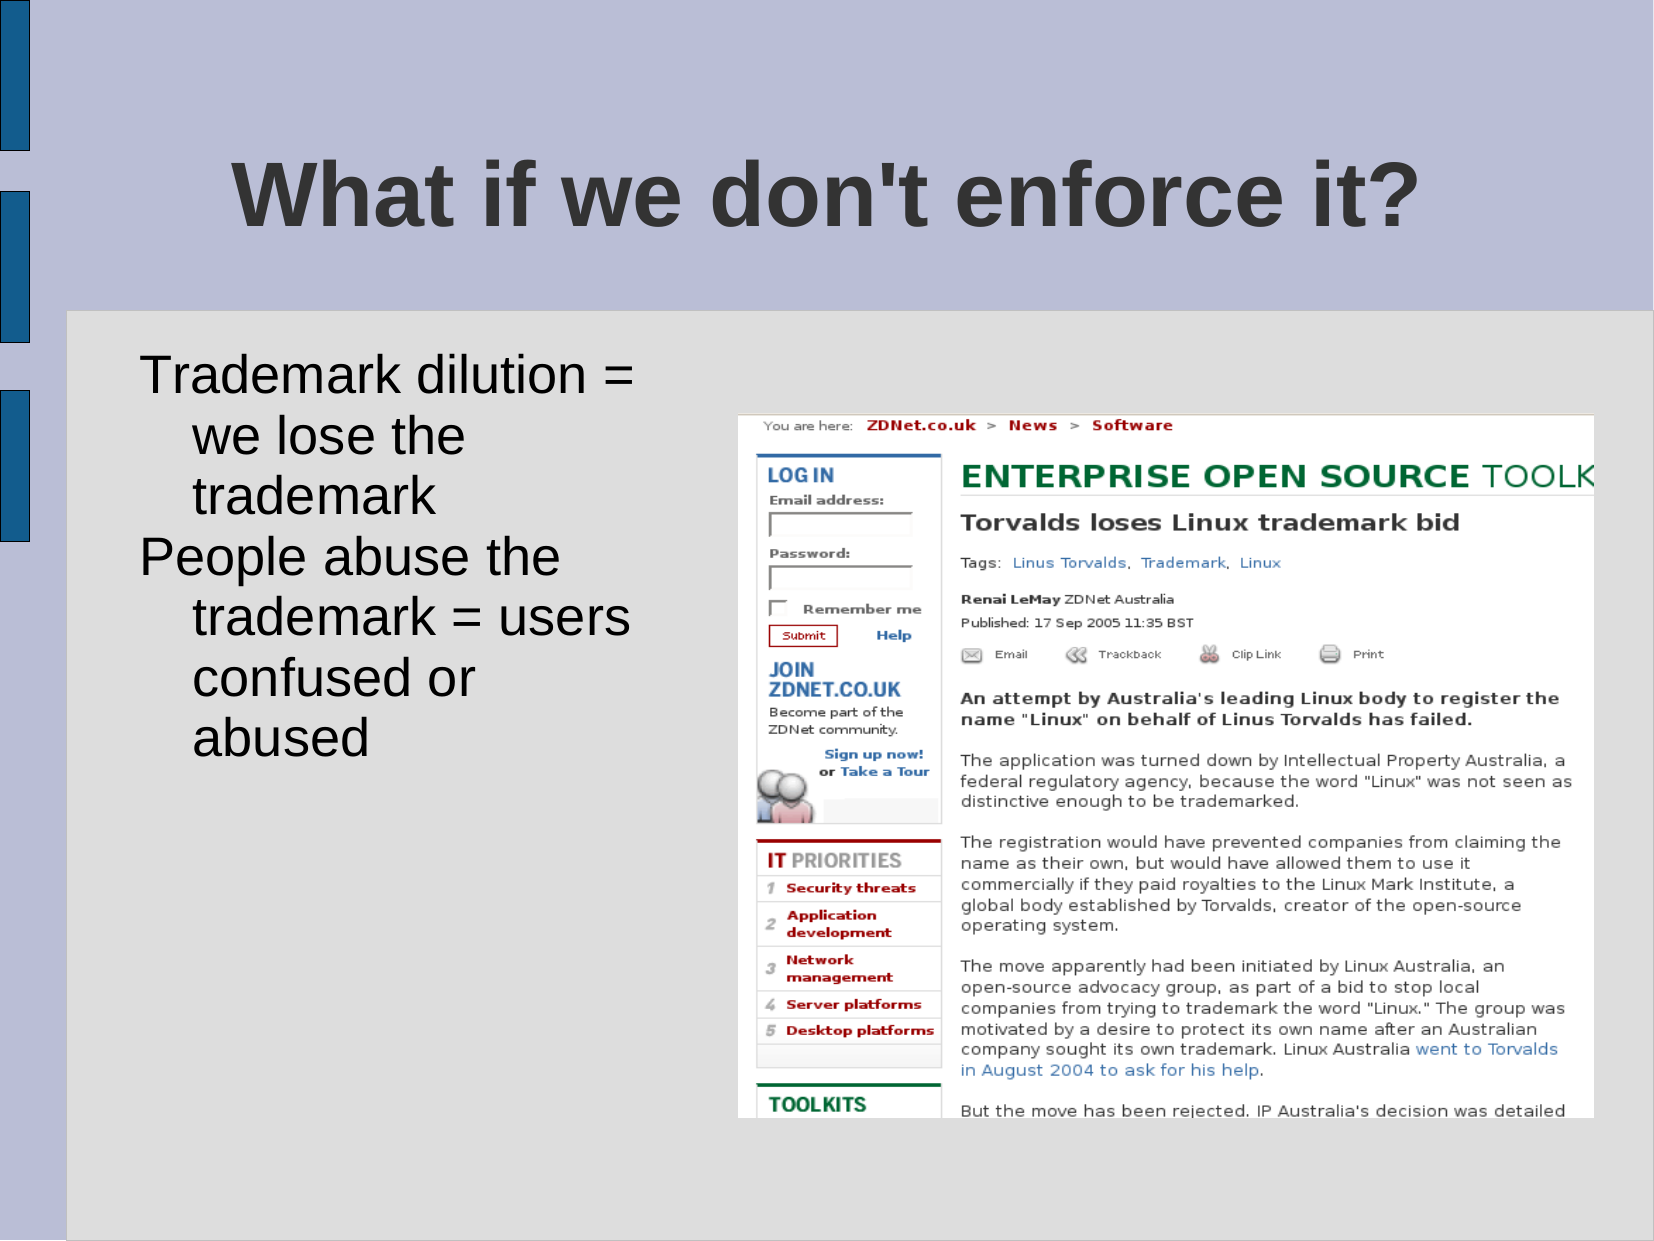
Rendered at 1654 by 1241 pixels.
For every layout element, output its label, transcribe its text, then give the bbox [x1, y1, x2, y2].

list Trademark dilution = we lose the trademark People abuse the trademark = users confused or abused [121, 344, 650, 1127]
picture [738, 413, 1594, 1118]
title What if we don't enforce it? [121, 87, 1534, 302]
